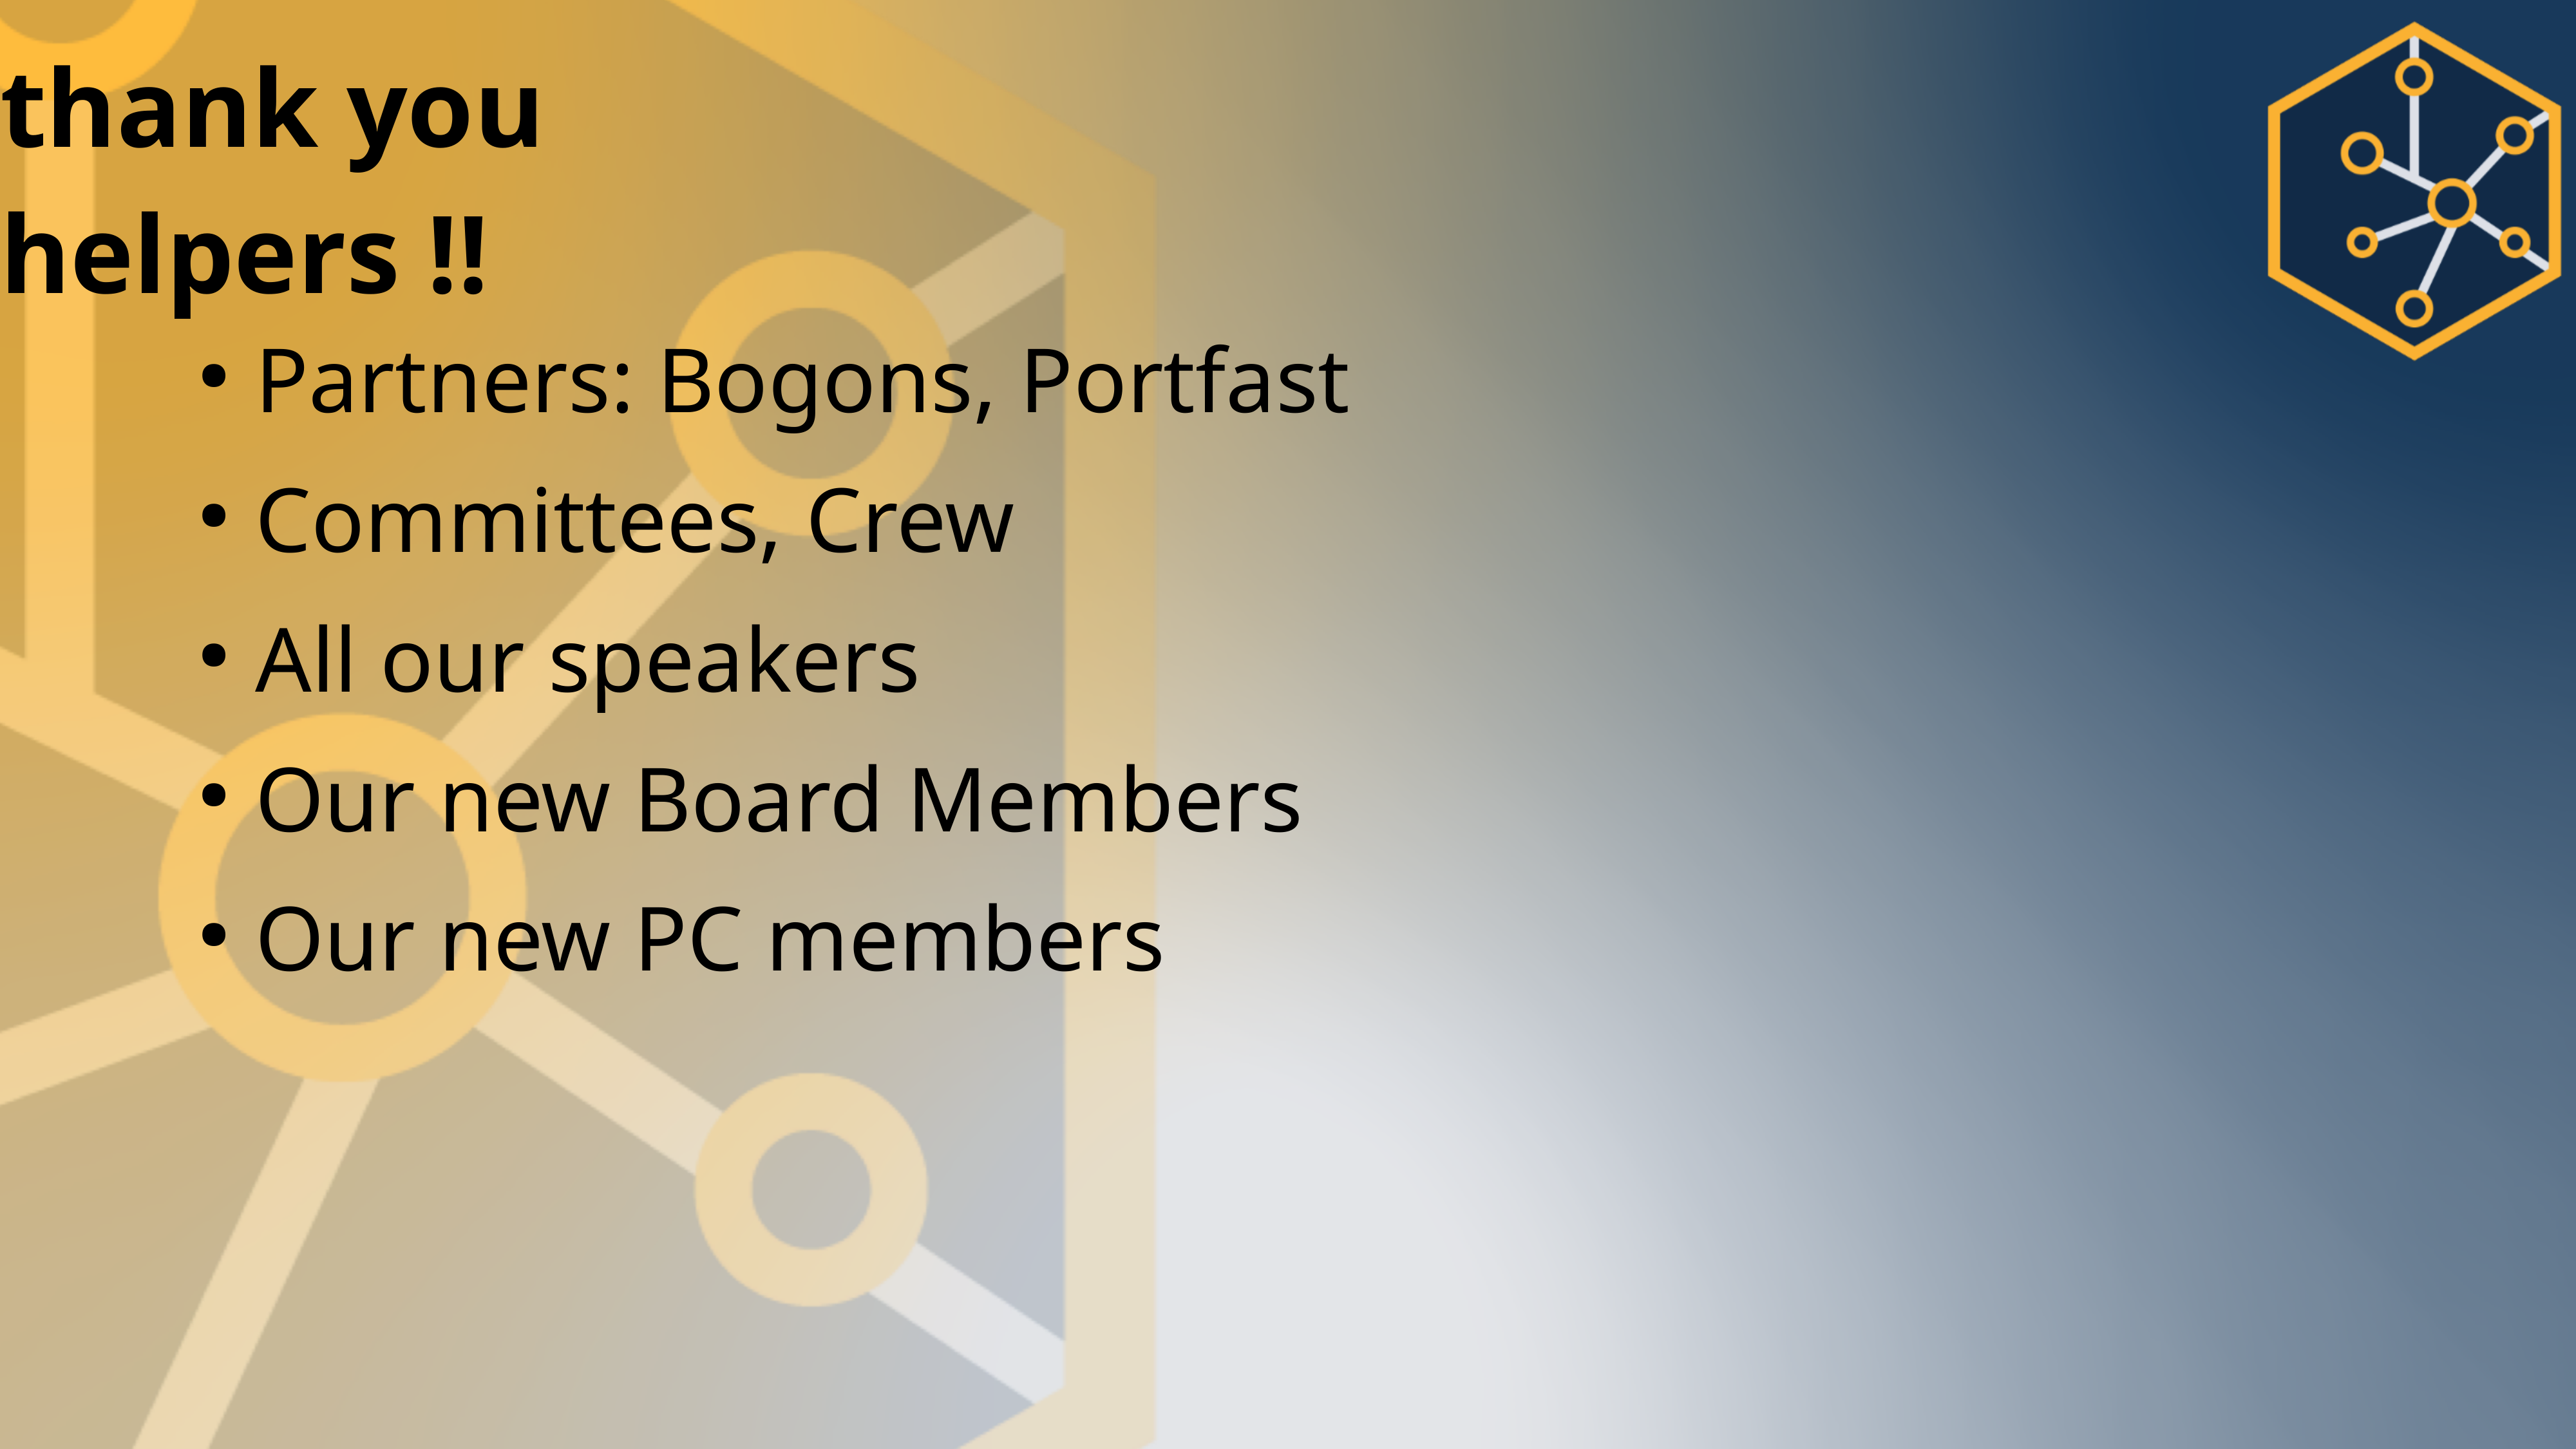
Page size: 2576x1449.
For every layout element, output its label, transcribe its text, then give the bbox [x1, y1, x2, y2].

picture [0, 0, 2576, 1449]
title thank you helpers !! [0, 43, 1015, 314]
list Partners: Bogons, Portfast Committees, Crew All our speakers Our new Board Members Our new PC members [186, 317, 2389, 1170]
